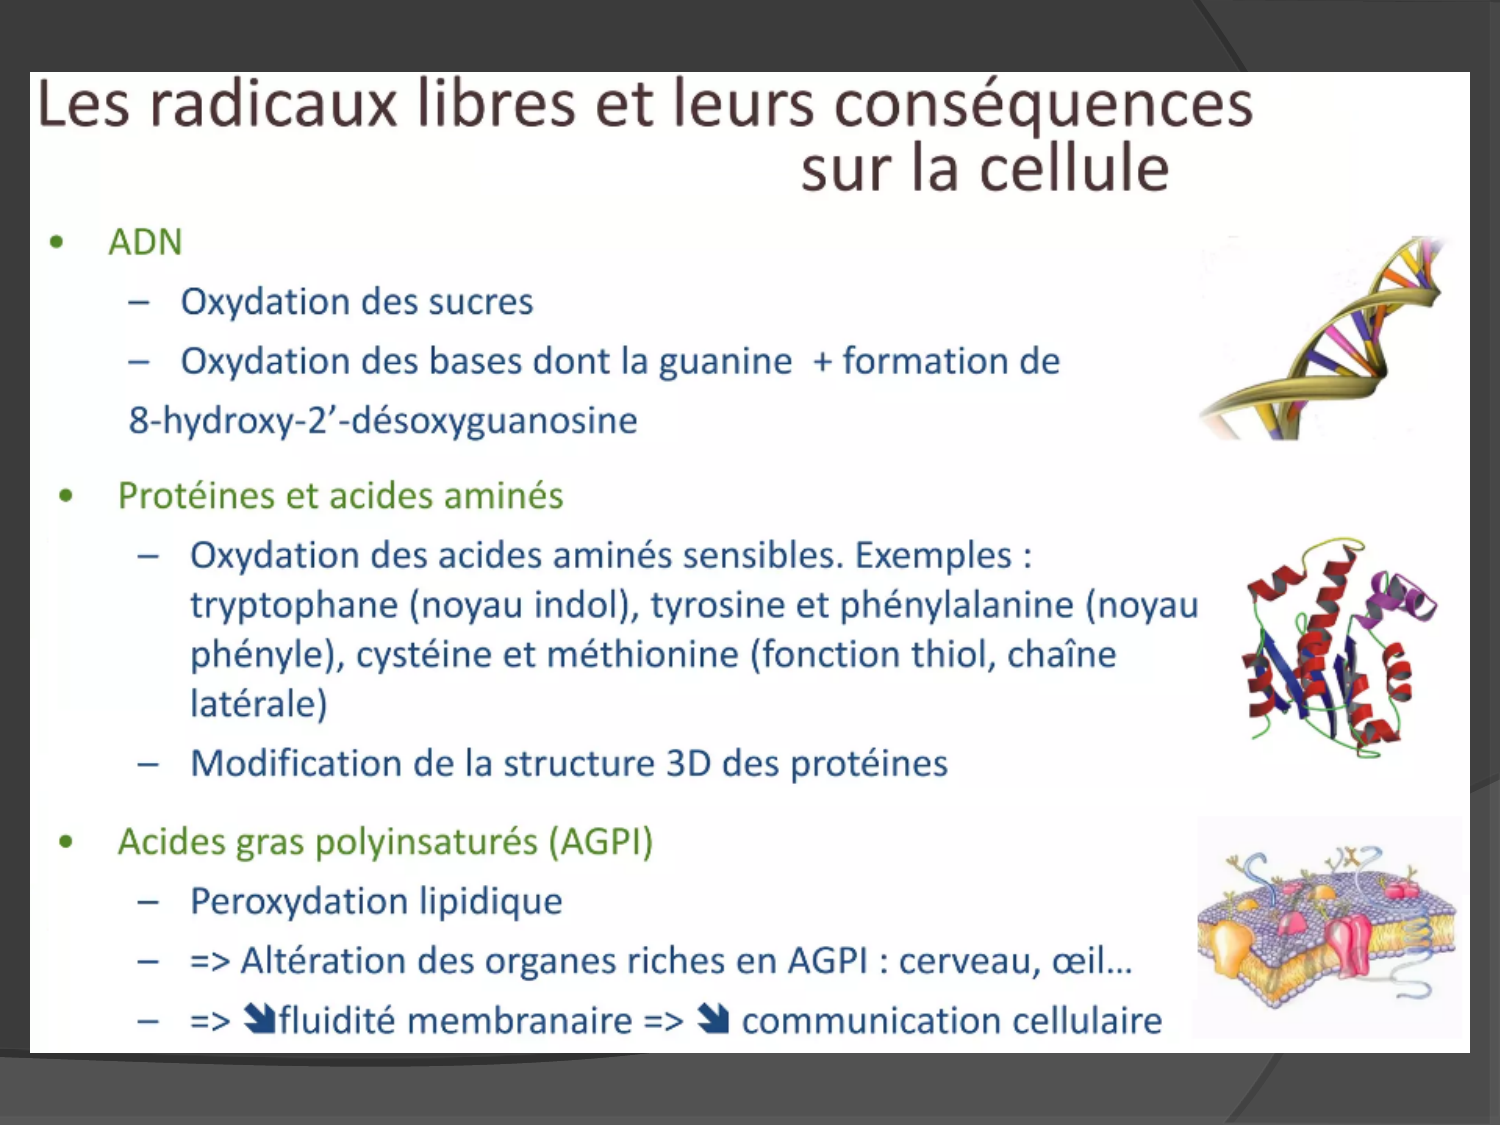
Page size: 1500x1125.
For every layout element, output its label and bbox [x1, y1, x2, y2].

picture [30, 72, 1470, 1053]
